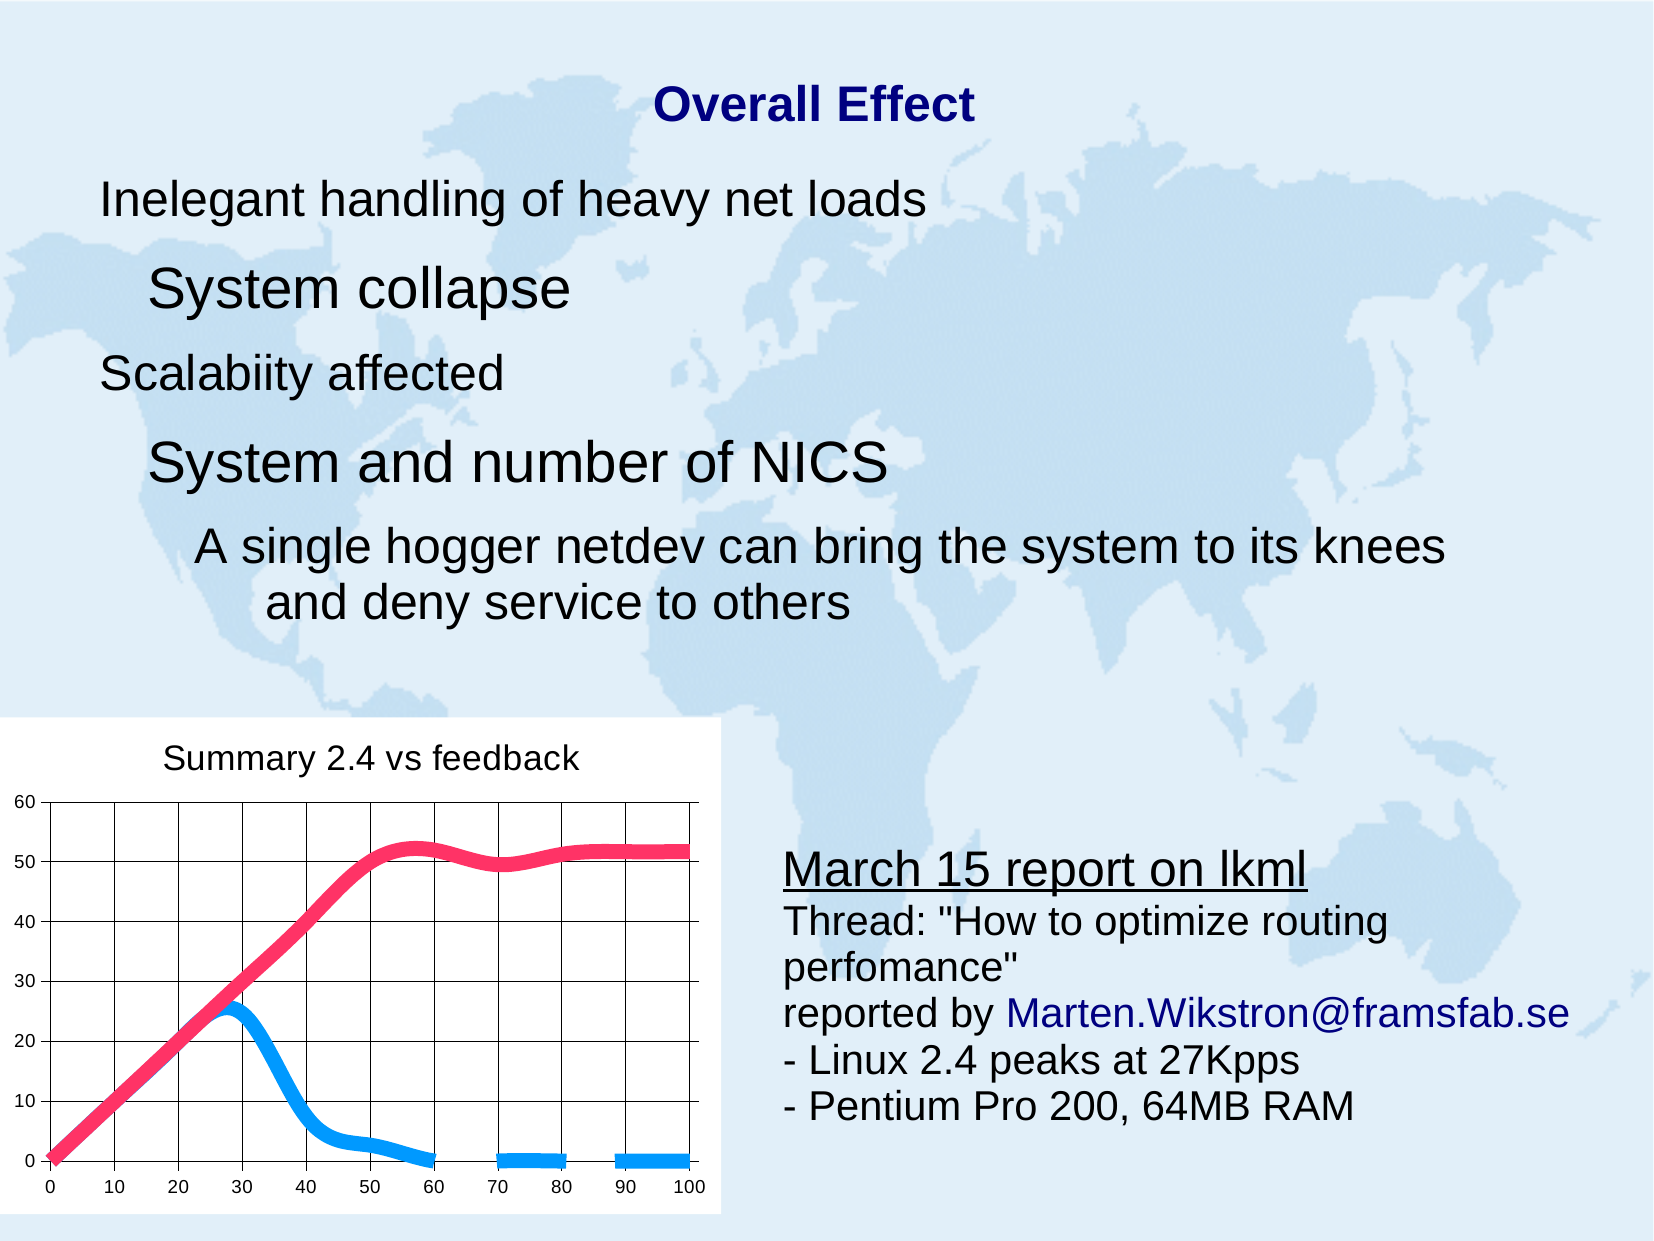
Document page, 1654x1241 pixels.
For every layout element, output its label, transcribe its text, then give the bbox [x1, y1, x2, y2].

text_box March 15 report on lkml Thread: "How to optimize routing perfomance" reported by Marten.Wikstron@framsfab.se - Linux 2.4 peaks at 27Kpps - Pentium Pro 200, 64MB RAM [768, 834, 1629, 1198]
title Overall Effect [108, 0, 1521, 208]
picture [0, 0, 1654, 1241]
list Inelegant handling of heavy net loads System collapse Scalabiity affected System and number of NICS A single hogger netdev can bring the system to its knees and deny service to others [88, 170, 1514, 714]
chart [0, 717, 722, 1215]
